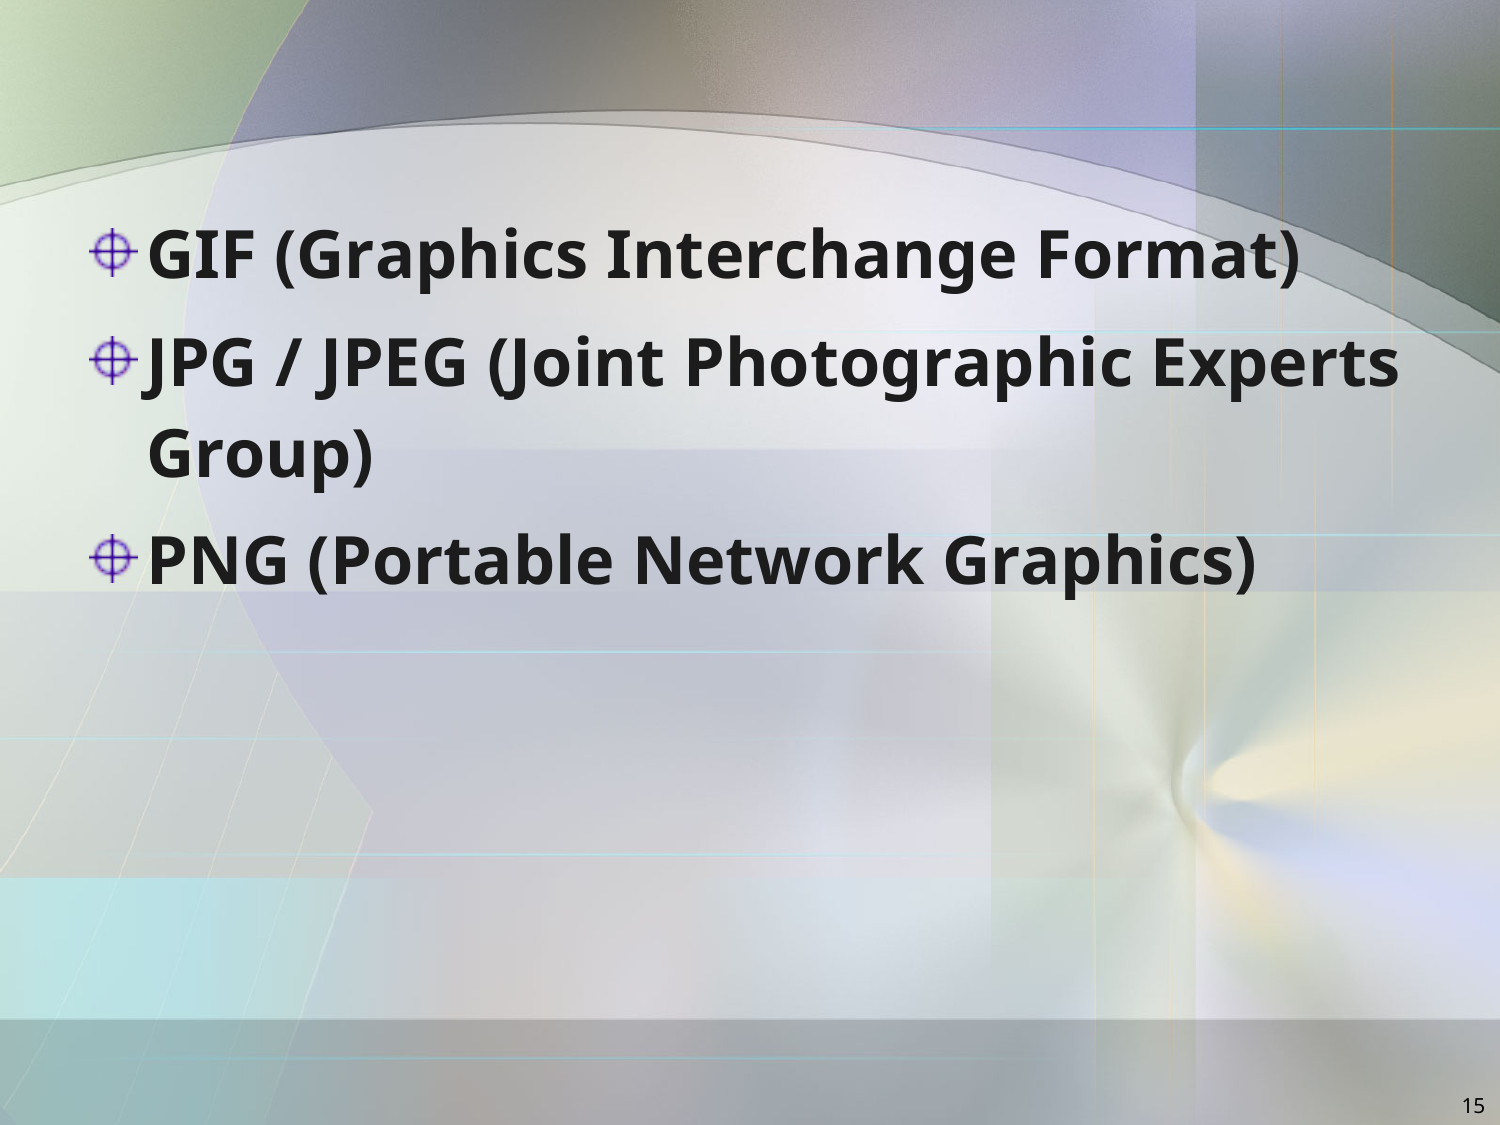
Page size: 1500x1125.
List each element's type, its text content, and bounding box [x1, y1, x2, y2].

picture [0, 0, 1500, 1125]
list GIF (Graphics Interchange Format) JPG / JPEG (Joint Photographic Experts Group) PNG (Portable Network Graphics) [75, 199, 1500, 1063]
